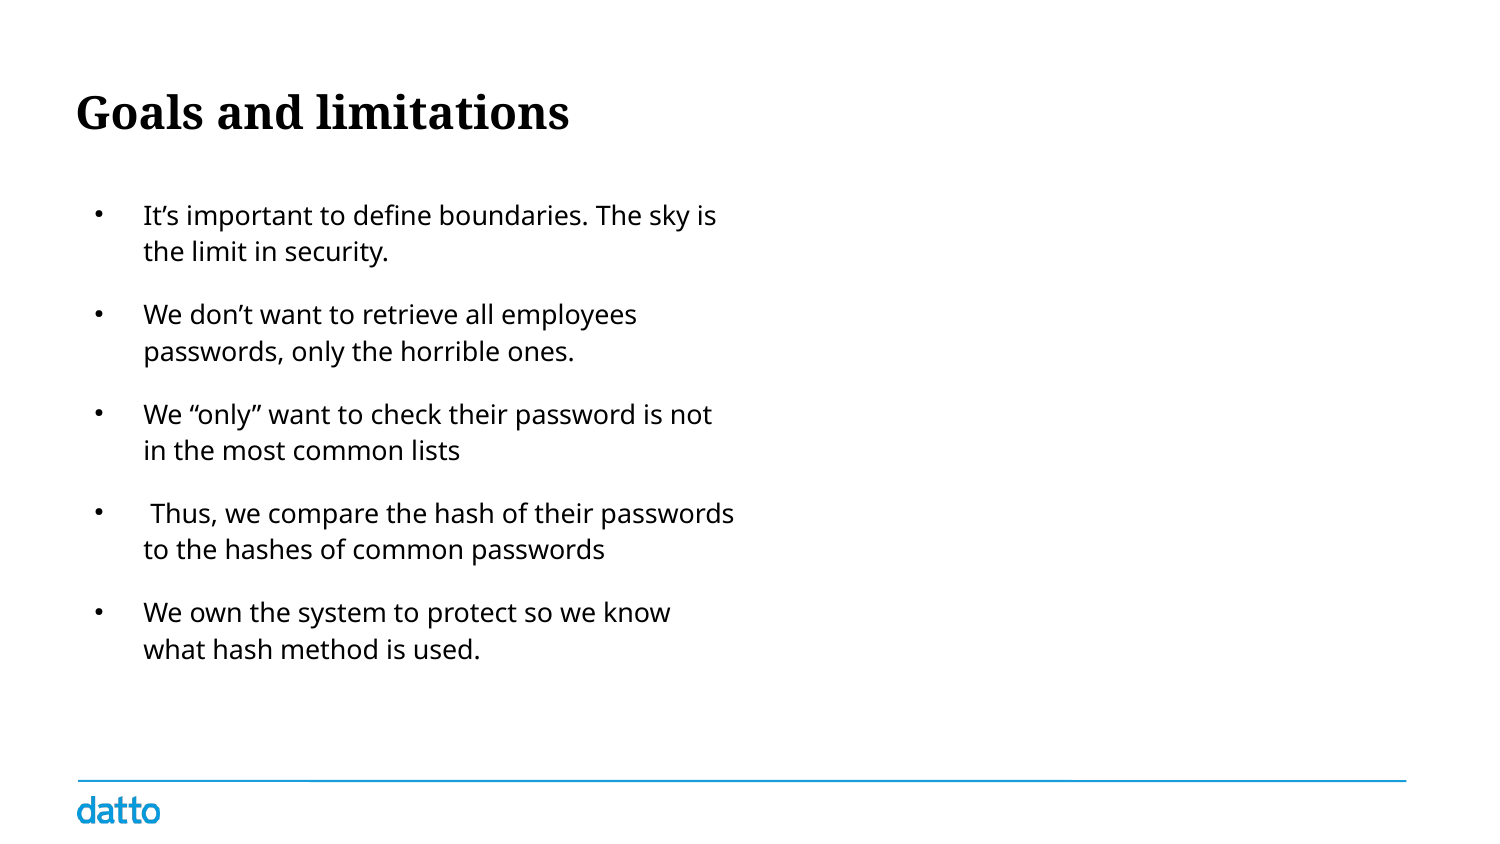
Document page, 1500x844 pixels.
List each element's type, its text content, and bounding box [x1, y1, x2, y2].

picture [146, 808, 156, 819]
picture [122, 808, 133, 824]
picture [77, 796, 91, 808]
title Goals and limitations [75, 51, 1404, 172]
list It’s important to define boundaries. The sky is the limit in security. We don’t want to retrieve all employees passwords, only the horrible ones. We “only” want to check their password is not in the most common lists Thus, we compare the hash of their passwords to the hashes of common passwords We own the system to protect so we know what hash method is used. [78, 197, 736, 687]
picture [82, 808, 91, 819]
picture [95, 796, 133, 824]
picture [136, 796, 160, 824]
